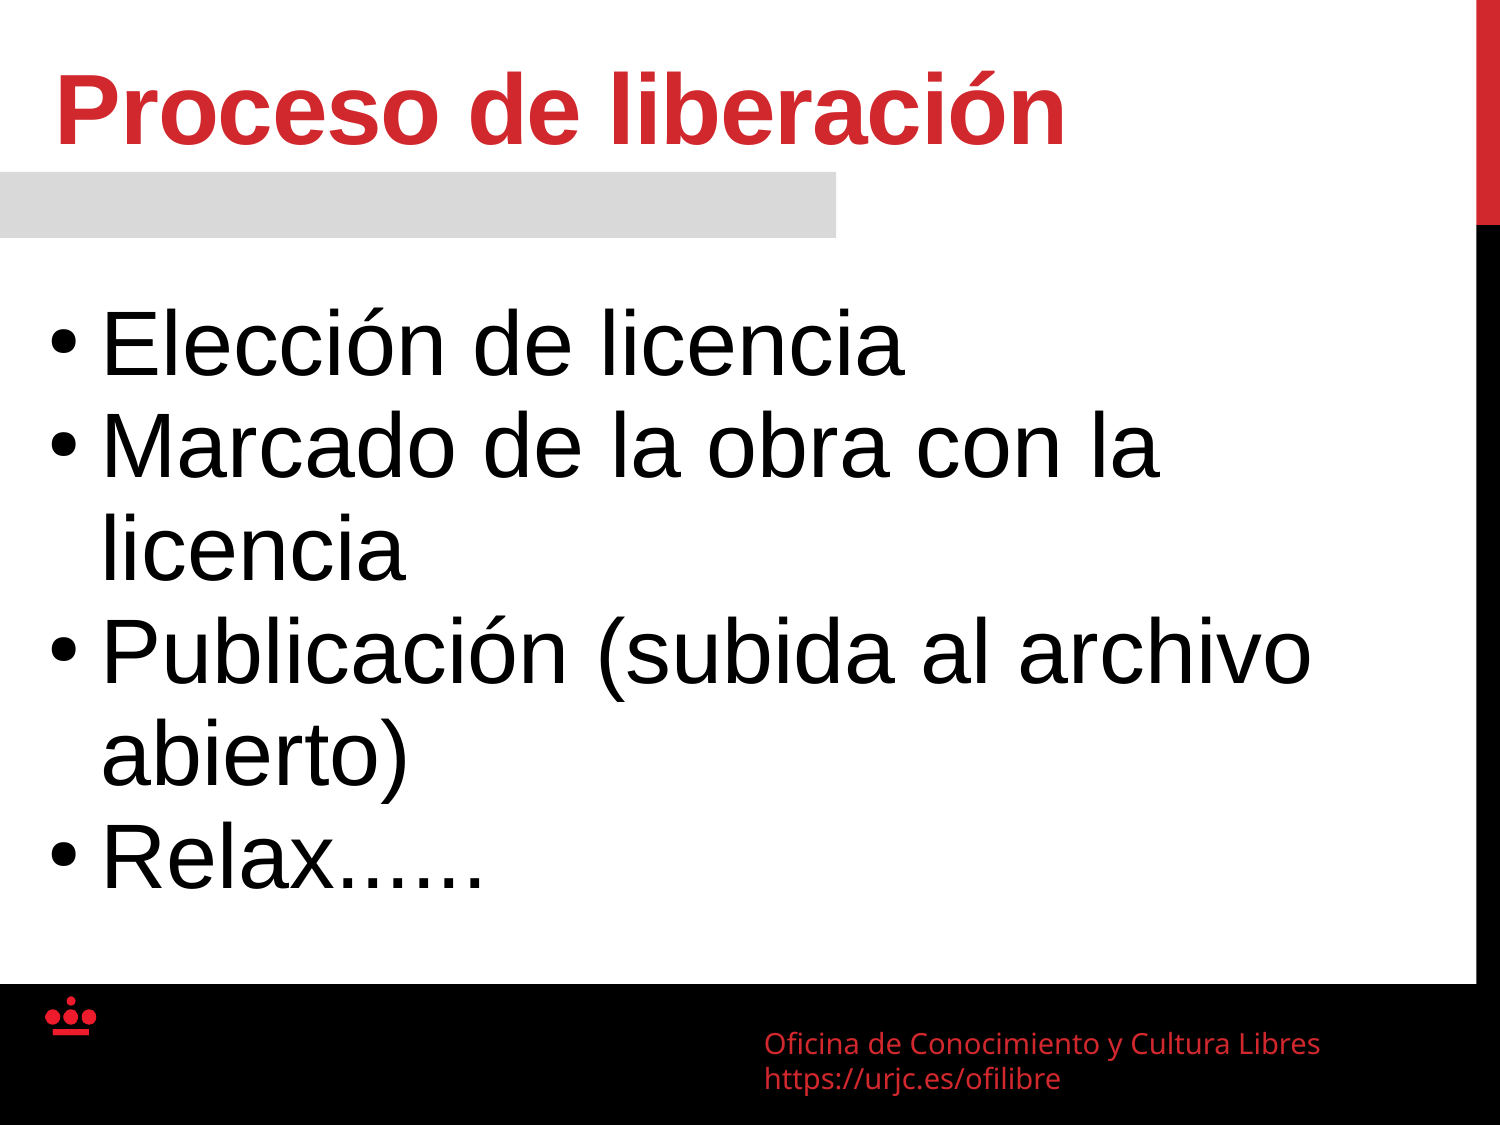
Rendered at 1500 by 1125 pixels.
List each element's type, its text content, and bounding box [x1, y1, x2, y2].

text_box [0, 984, 1500, 1125]
text_box Proceso de liberación [39, 24, 1366, 172]
text_box [0, 171, 837, 238]
title [75, 172, 1026, 250]
picture [45, 996, 341, 1111]
text_box Elección de licencia Marcado de la obra con la licencia Publicación (subida al archivo abierto) Relax...... [15, 285, 1426, 916]
text_box Oficina de Conocimiento y Cultura Libres https://urjc.es/ofilibre [748, 1017, 1500, 1125]
